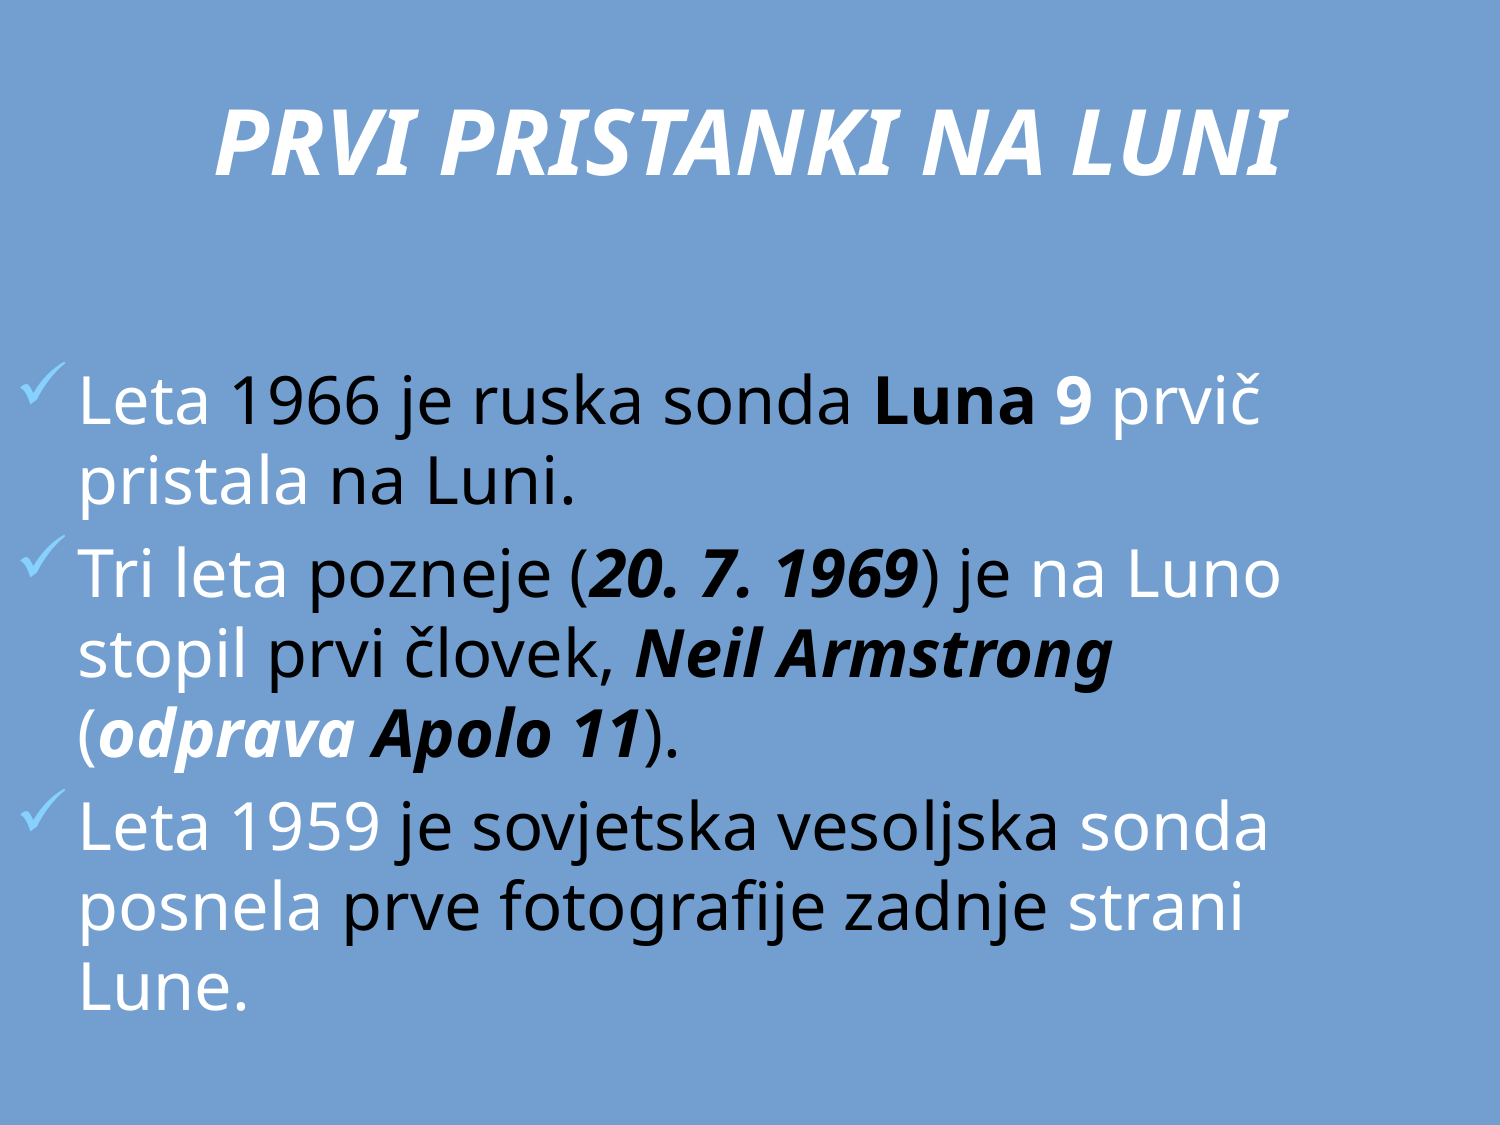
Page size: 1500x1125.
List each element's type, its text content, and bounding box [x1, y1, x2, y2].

title PRVI PRISTANKI NA LUNI [75, 45, 1425, 233]
list Leta 1966 je ruska sonda Luna 9 prvič pristala na Luni. Tri leta pozneje (20. 7. 1969) je na Luno stopil prvi človek, Neil Armstrong (odprava Apolo 11). Leta 1959 je sovjetska vesoljska sonda posnela prve fotografije zadnje strani Lune. [0, 350, 1350, 1093]
